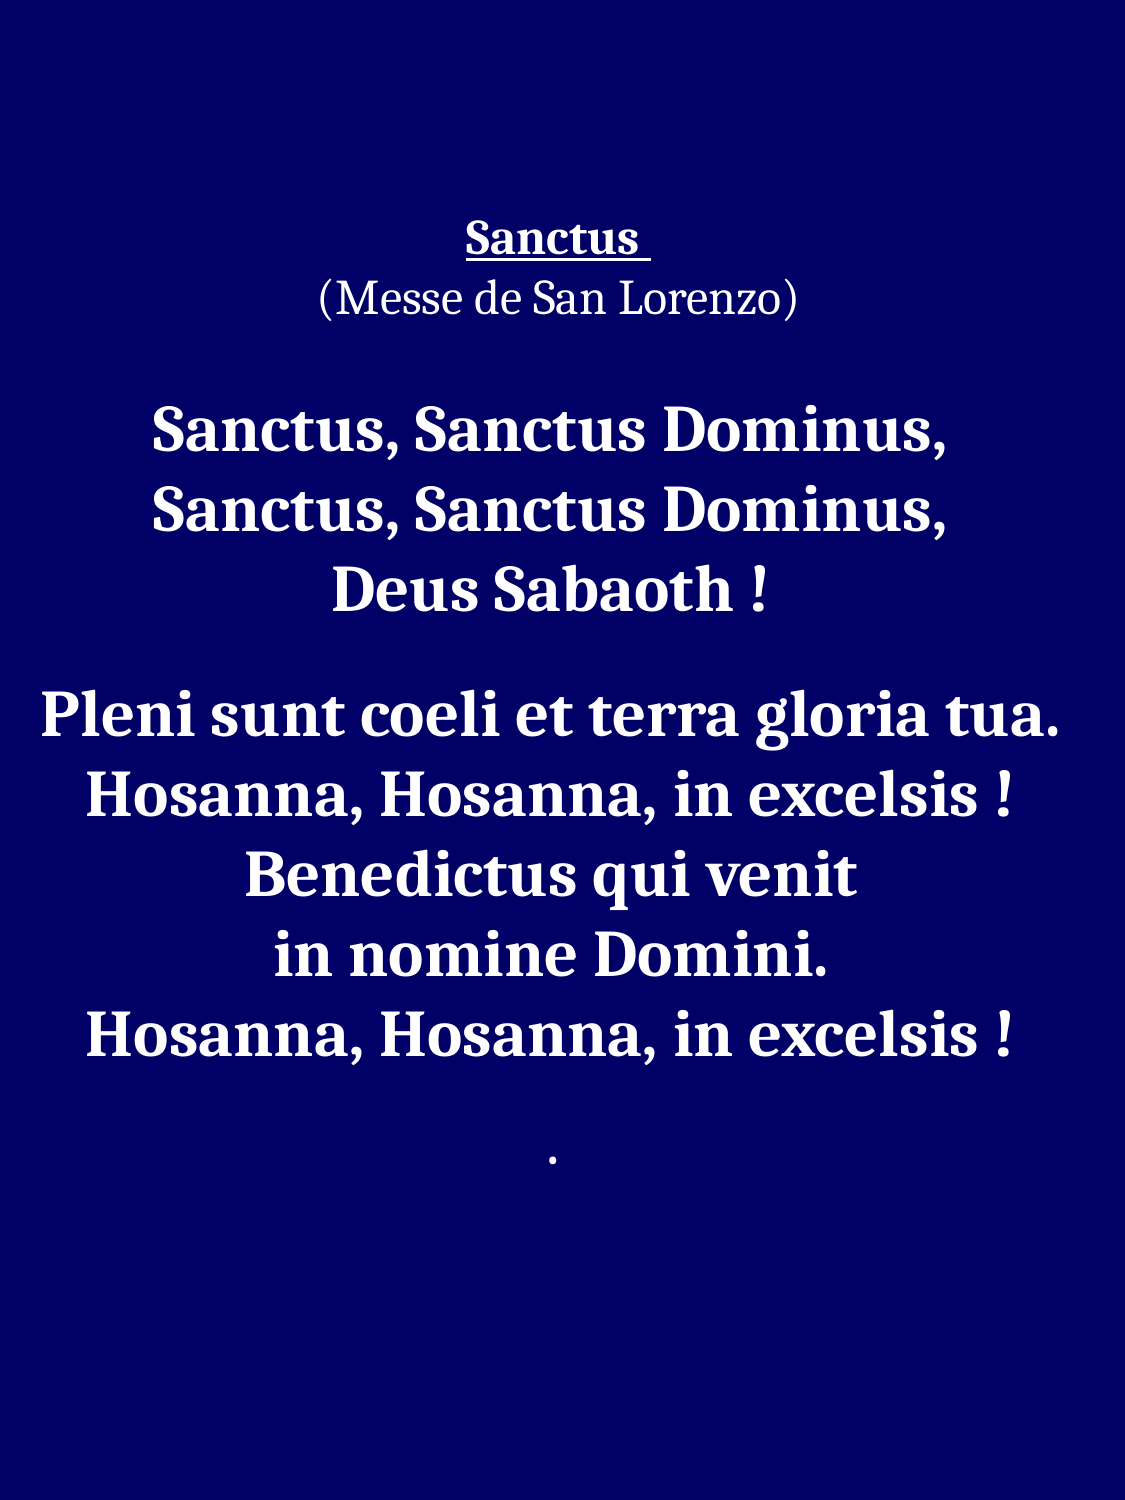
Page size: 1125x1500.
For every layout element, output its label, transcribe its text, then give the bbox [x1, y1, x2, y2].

text_box Sanctus (Messe de San Lorenzo) Sanctus, Sanctus Dominus, Sanctus, Sanctus Dominus, Deus Sabaoth ! Pleni sunt coeli et terra gloria tua. Hosanna, Hosanna, in excelsis ! Benedictus qui venit in nomine Domini. Hosanna, Hosanna, in excelsis ! . [18, 172, 1099, 1207]
